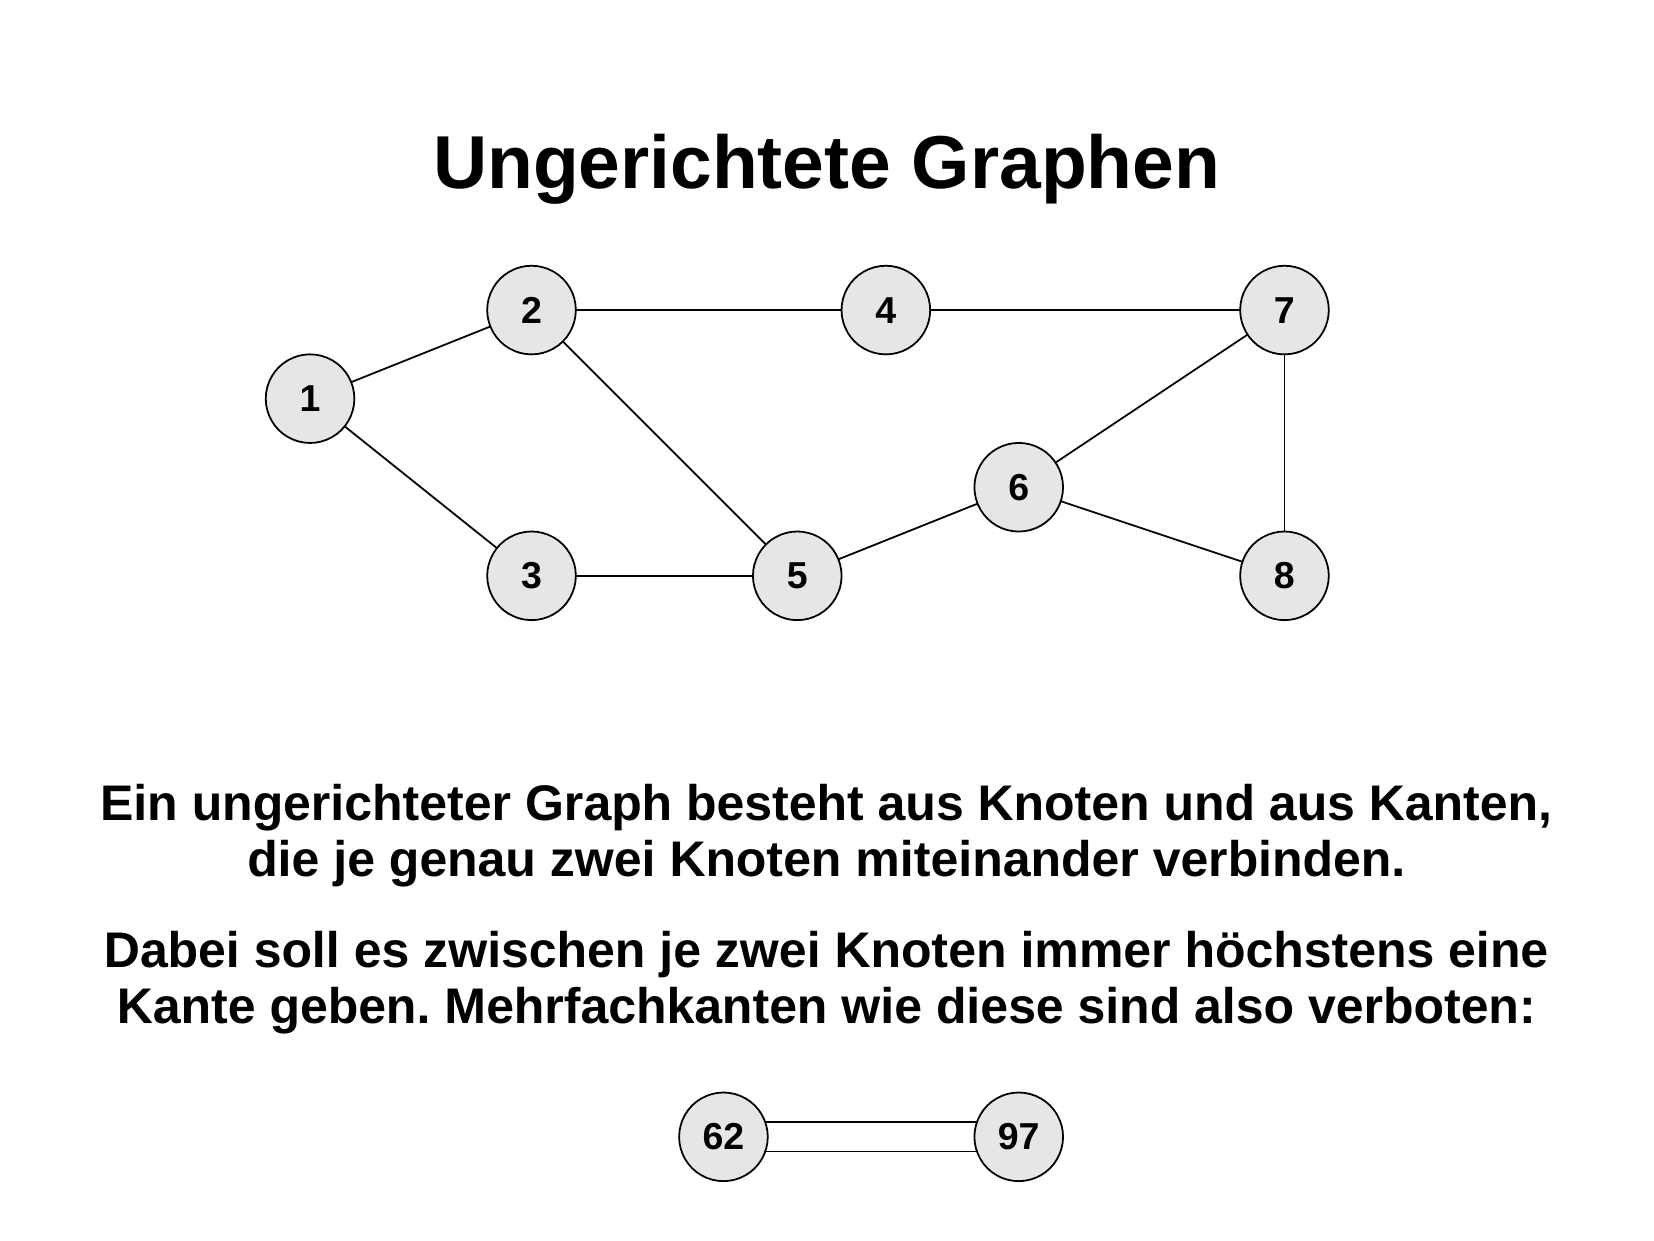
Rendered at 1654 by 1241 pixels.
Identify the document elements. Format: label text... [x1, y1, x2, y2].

text_box 1 [265, 354, 355, 443]
text_box 3 [487, 531, 576, 621]
text_box 4 [841, 265, 931, 355]
text_box 2 [487, 265, 576, 355]
text_box Ein ungerichteter Graph besteht aus Knoten und aus Kanten, die je genau zwei Knoten miteinander verbinden. [59, 767, 1595, 897]
text_box 7 [1240, 265, 1329, 355]
text_box 5 [752, 531, 842, 621]
text_box 6 [974, 442, 1064, 532]
text_box 8 [1240, 531, 1329, 621]
text_box 97 [974, 1092, 1064, 1182]
title Ungerichtete Graphen [88, 118, 1565, 207]
text_box Dabei soll es zwischen je zwei Knoten immer höchstens eine Kante geben. Mehrfachkanten wie diese sind also verboten: [59, 915, 1595, 1045]
text_box 62 [679, 1092, 768, 1182]
